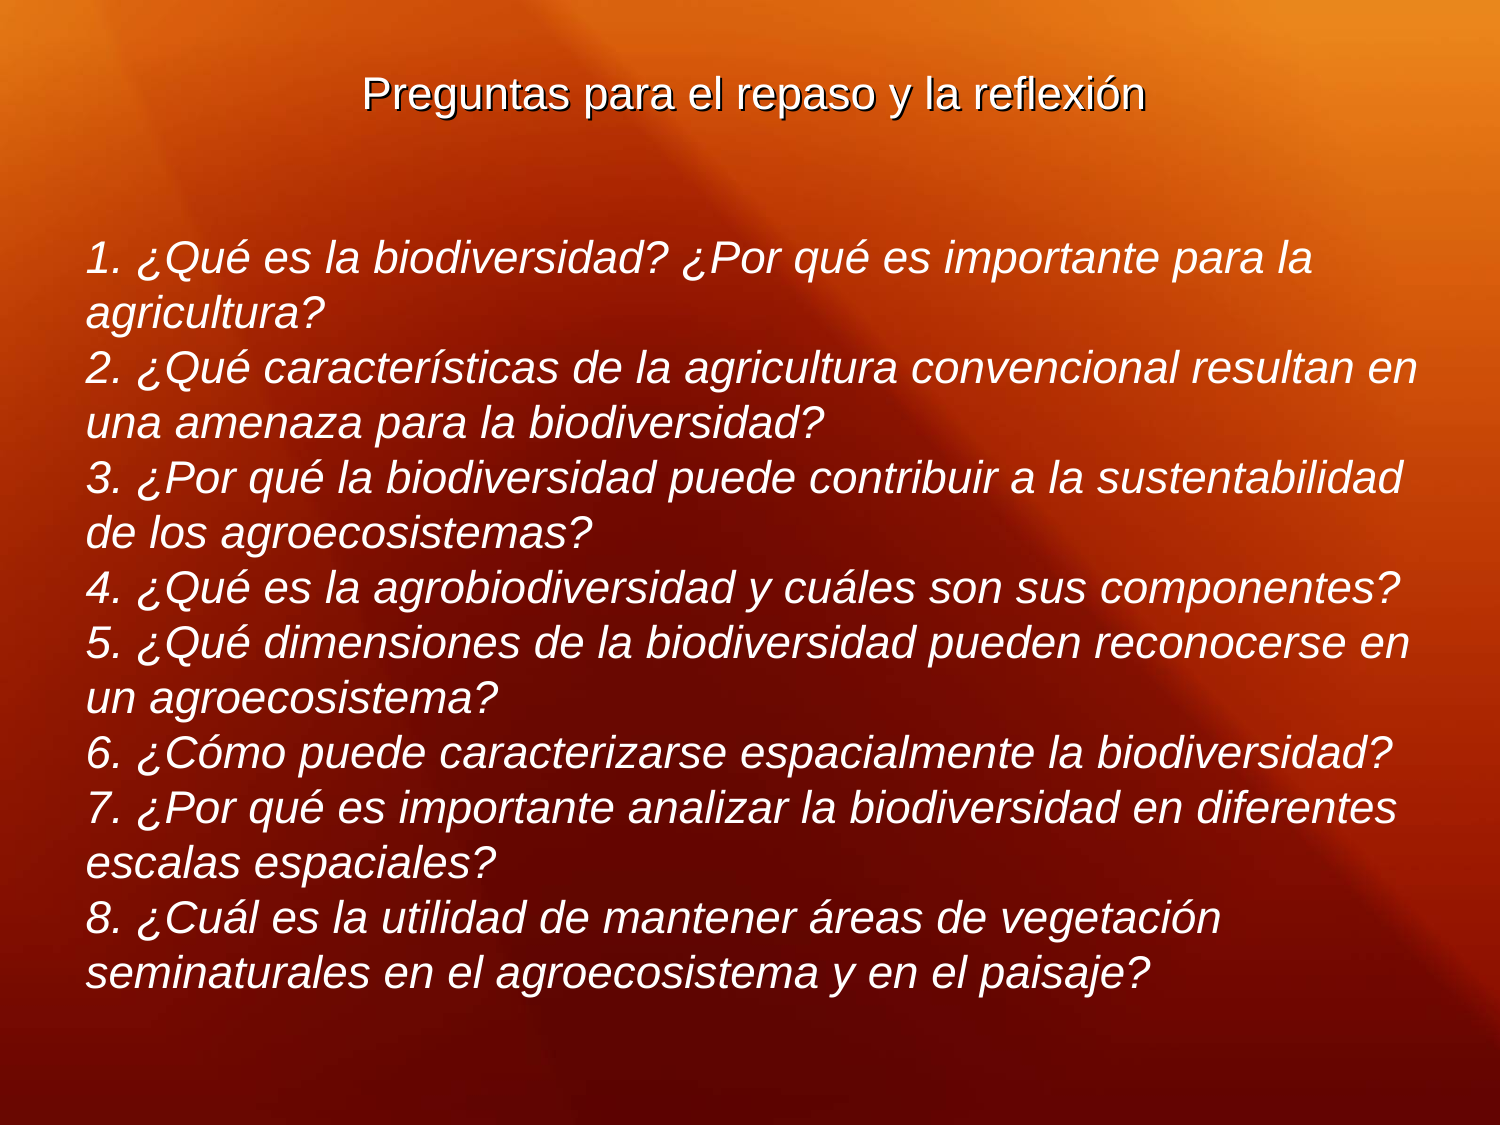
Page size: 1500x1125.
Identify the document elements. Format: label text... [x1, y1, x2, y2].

title Preguntas para el repaso y la reflexión [79, 0, 1430, 165]
text_box 1. ¿Qué es la biodiversidad? ¿Por qué es importante para la agricultura? 2. ¿Qué características de la agricultura convencional resultan en una amenaza para la biodiversidad? 3. ¿Por qué la biodiversidad puede contribuir a la sustentabilidad de los agroecosistemas? 4. ¿Qué es la agrobiodiversidad y cuáles son sus componentes? 5. ¿Qué dimensiones de la biodiversidad pueden reconocerse en un agroecosistema? 6. ¿Cómo puede caracterizarse espacialmente la biodiversidad? 7. ¿Por qué es importante analizar la biodiversidad en diferentes escalas espaciales? 8. ¿Cuál es la utilidad de mantener áreas de vegetación seminaturales en el agroecosistema y en el paisaje? [70, 165, 1461, 1060]
picture [0, 0, 1500, 1125]
